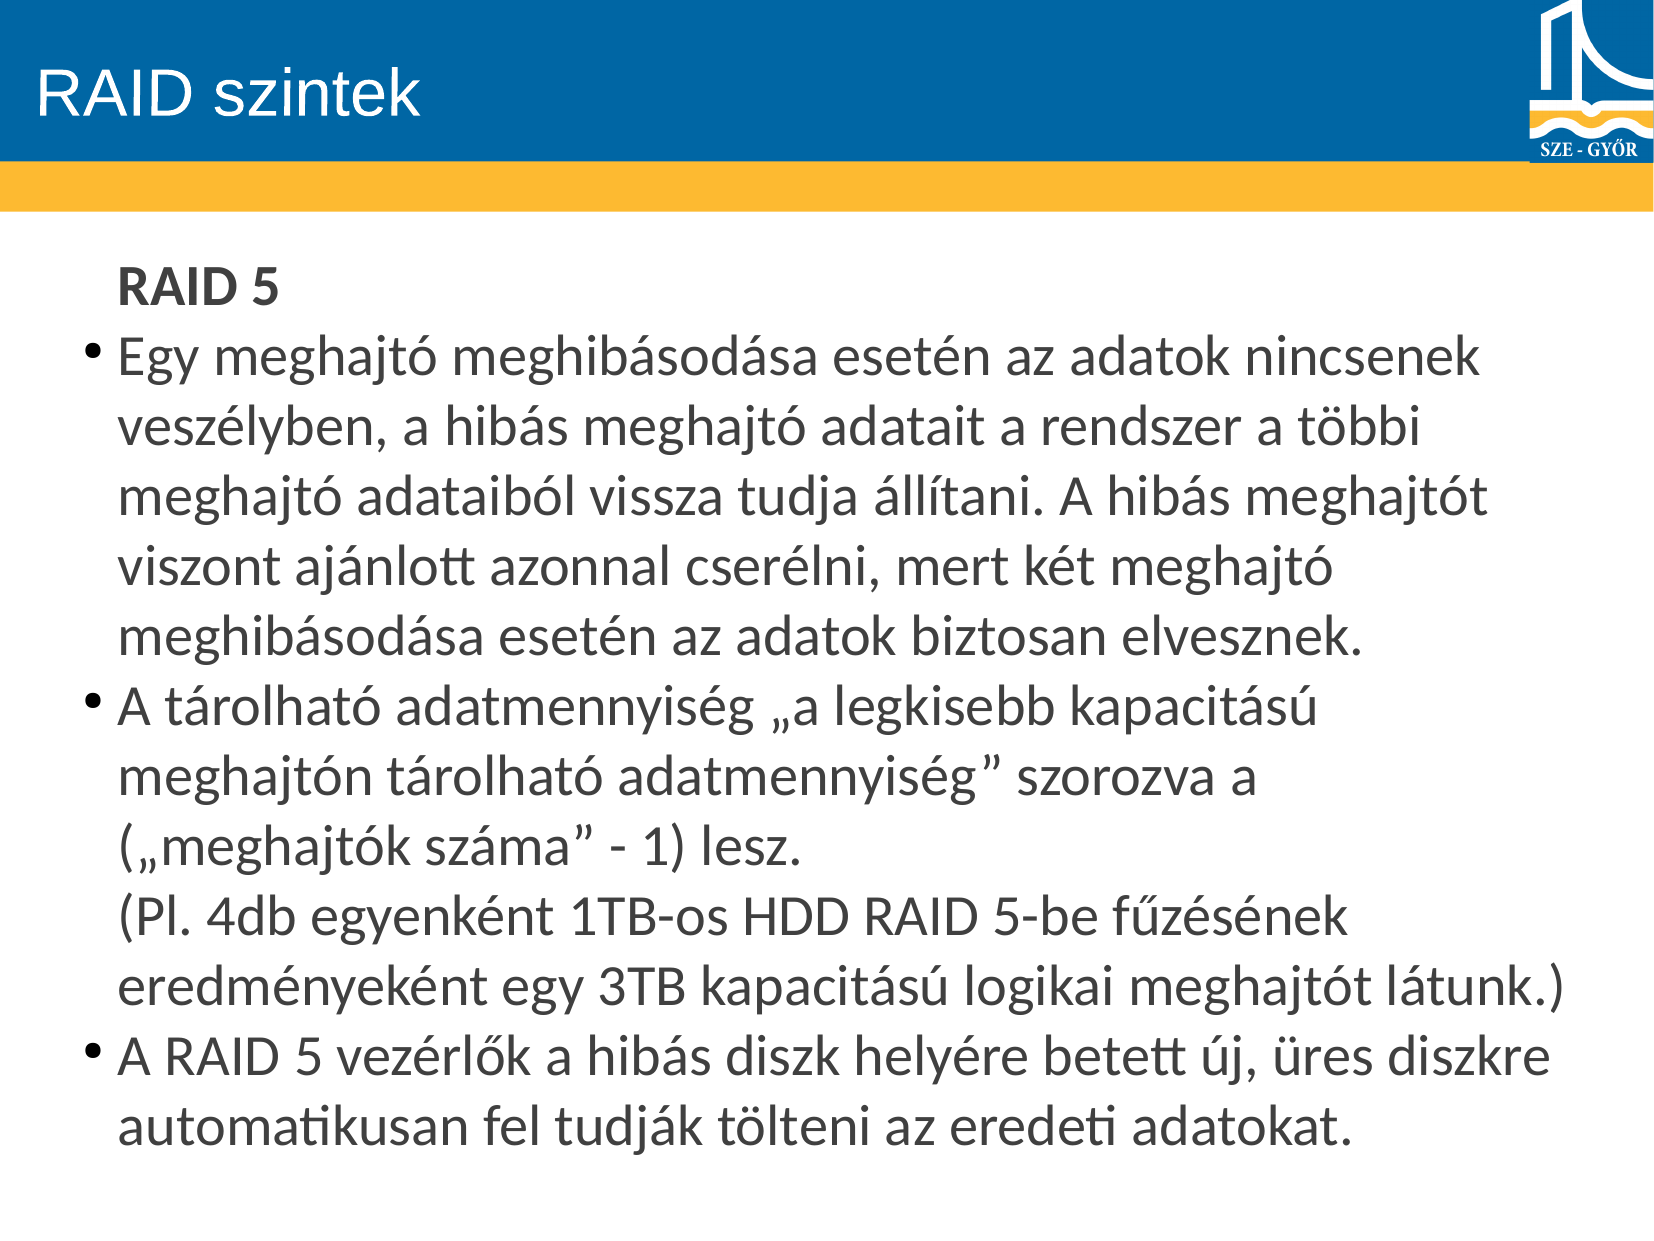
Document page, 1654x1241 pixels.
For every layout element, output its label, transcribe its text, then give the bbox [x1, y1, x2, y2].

text_box RAID 5 Egy meghajtó meghibásodása esetén az adatok nincsenek veszélyben, a hibás meghajtó adatait a rendszer a többi meghajtó adataiból vissza tudja állítani. A hibás meghajtót viszont ajánlott azonnal cserélni, mert két meghajtó meghibásodása esetén az adatok biztosan elvesznek. A tárolható adatmennyiség „a legkisebb kapacitású meghajtón tárolható adatmennyiség” szorozva a („meghajtók száma” - 1) lesz. (Pl. 4db egyenként 1TB-os HDD RAID 5-be fűzésének eredményeként egy 3TB kapacitású logikai meghajtót látunk.) A RAID 5 vezérlők a hibás diszk helyére betett új, üres diszkre automatikusan fel tudják tölteni az eredeti adatokat. [82, 247, 1571, 1198]
picture [1529, 0, 1654, 163]
text_box RAID szintek [34, 48, 1524, 144]
